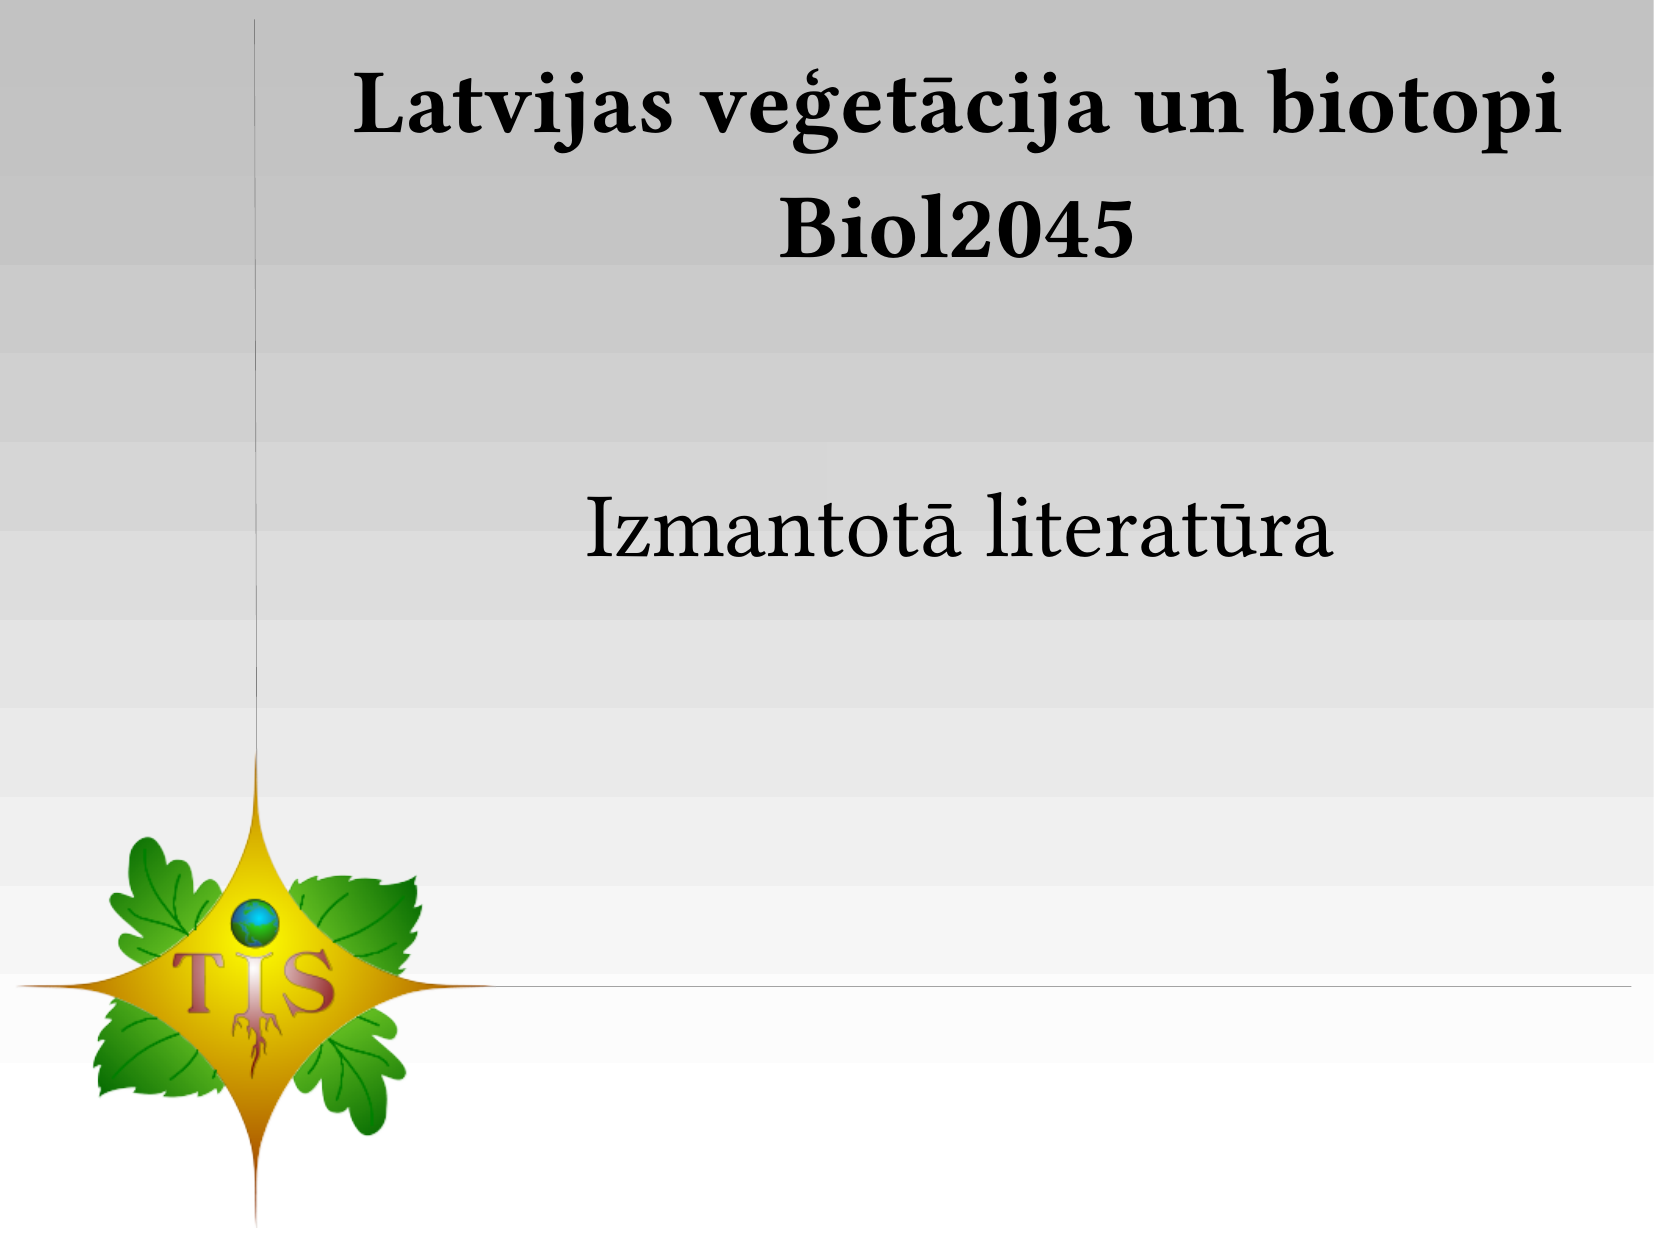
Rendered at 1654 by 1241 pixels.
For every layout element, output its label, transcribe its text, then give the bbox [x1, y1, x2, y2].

picture [0, 0, 1654, 1241]
title Izmantotā literatūra [327, 413, 1595, 621]
